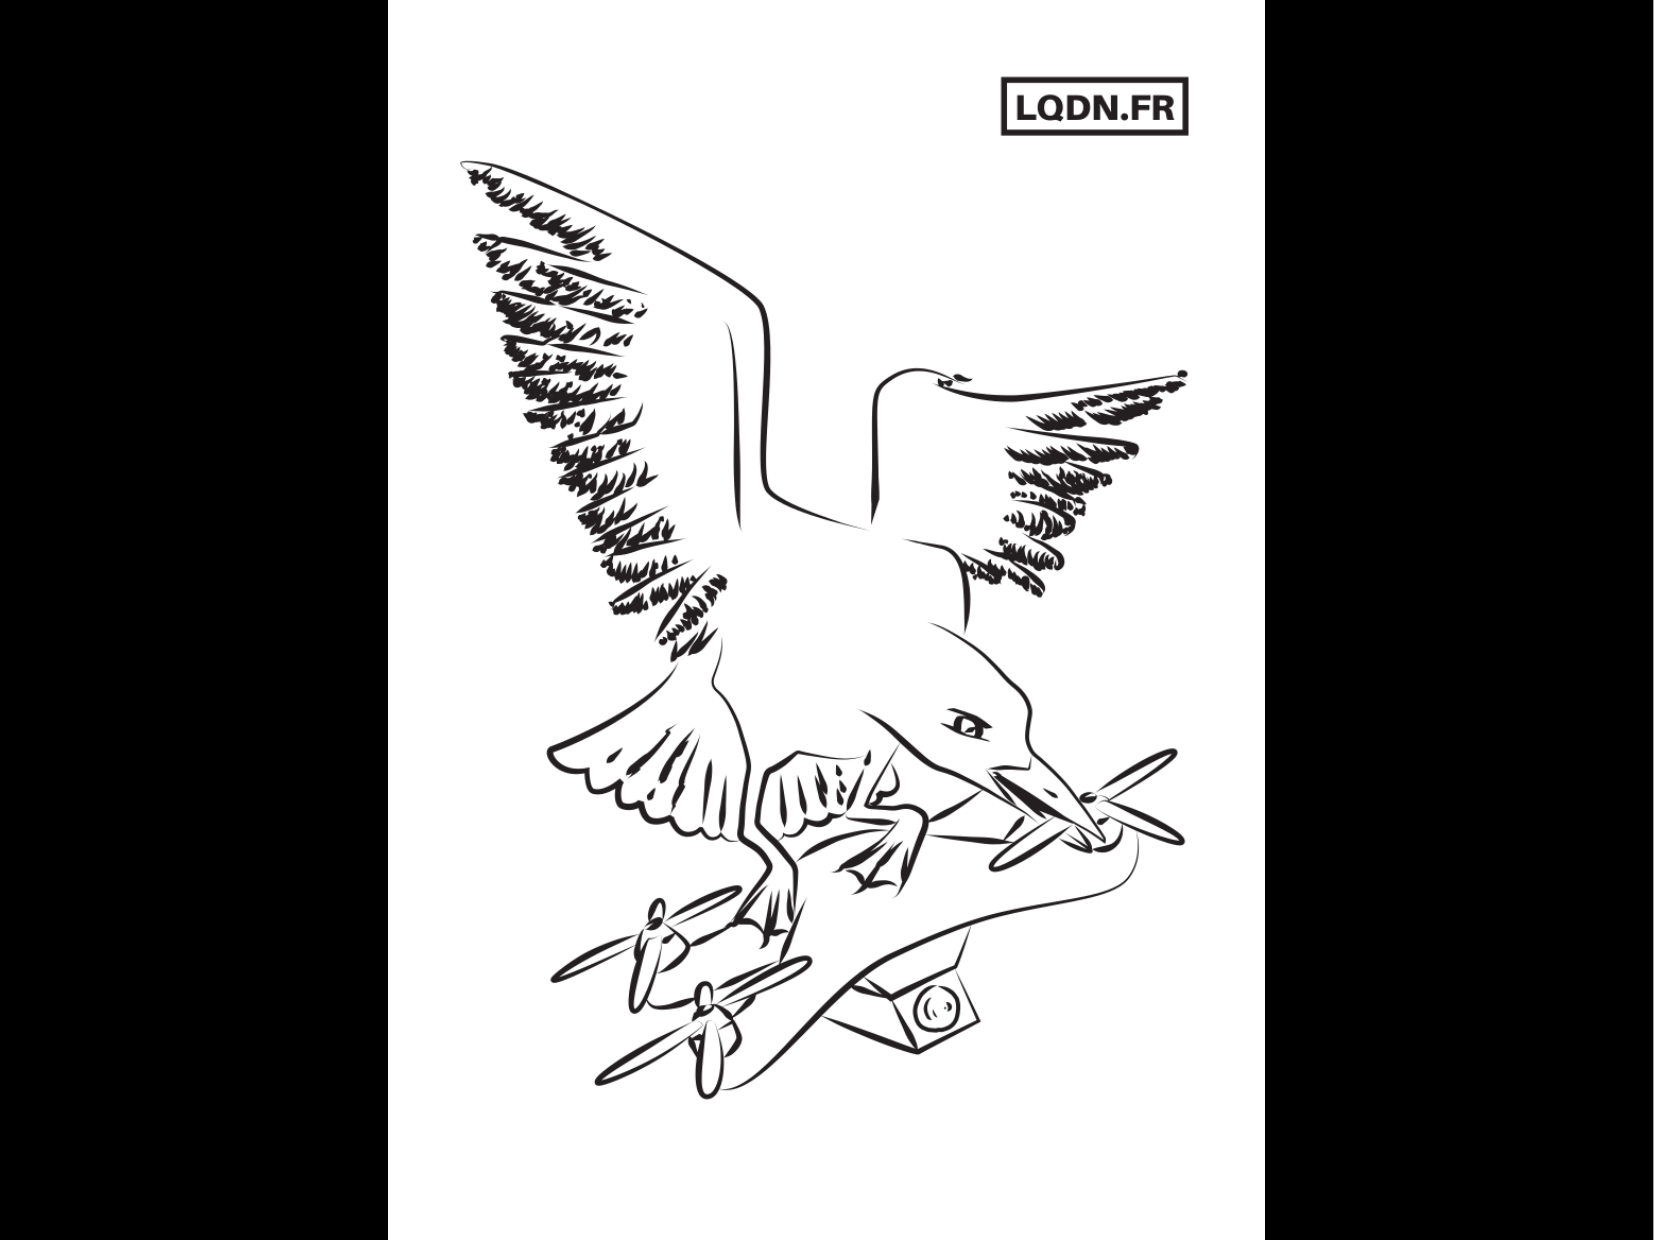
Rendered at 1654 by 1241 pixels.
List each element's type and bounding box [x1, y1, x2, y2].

picture [388, 0, 1265, 1241]
